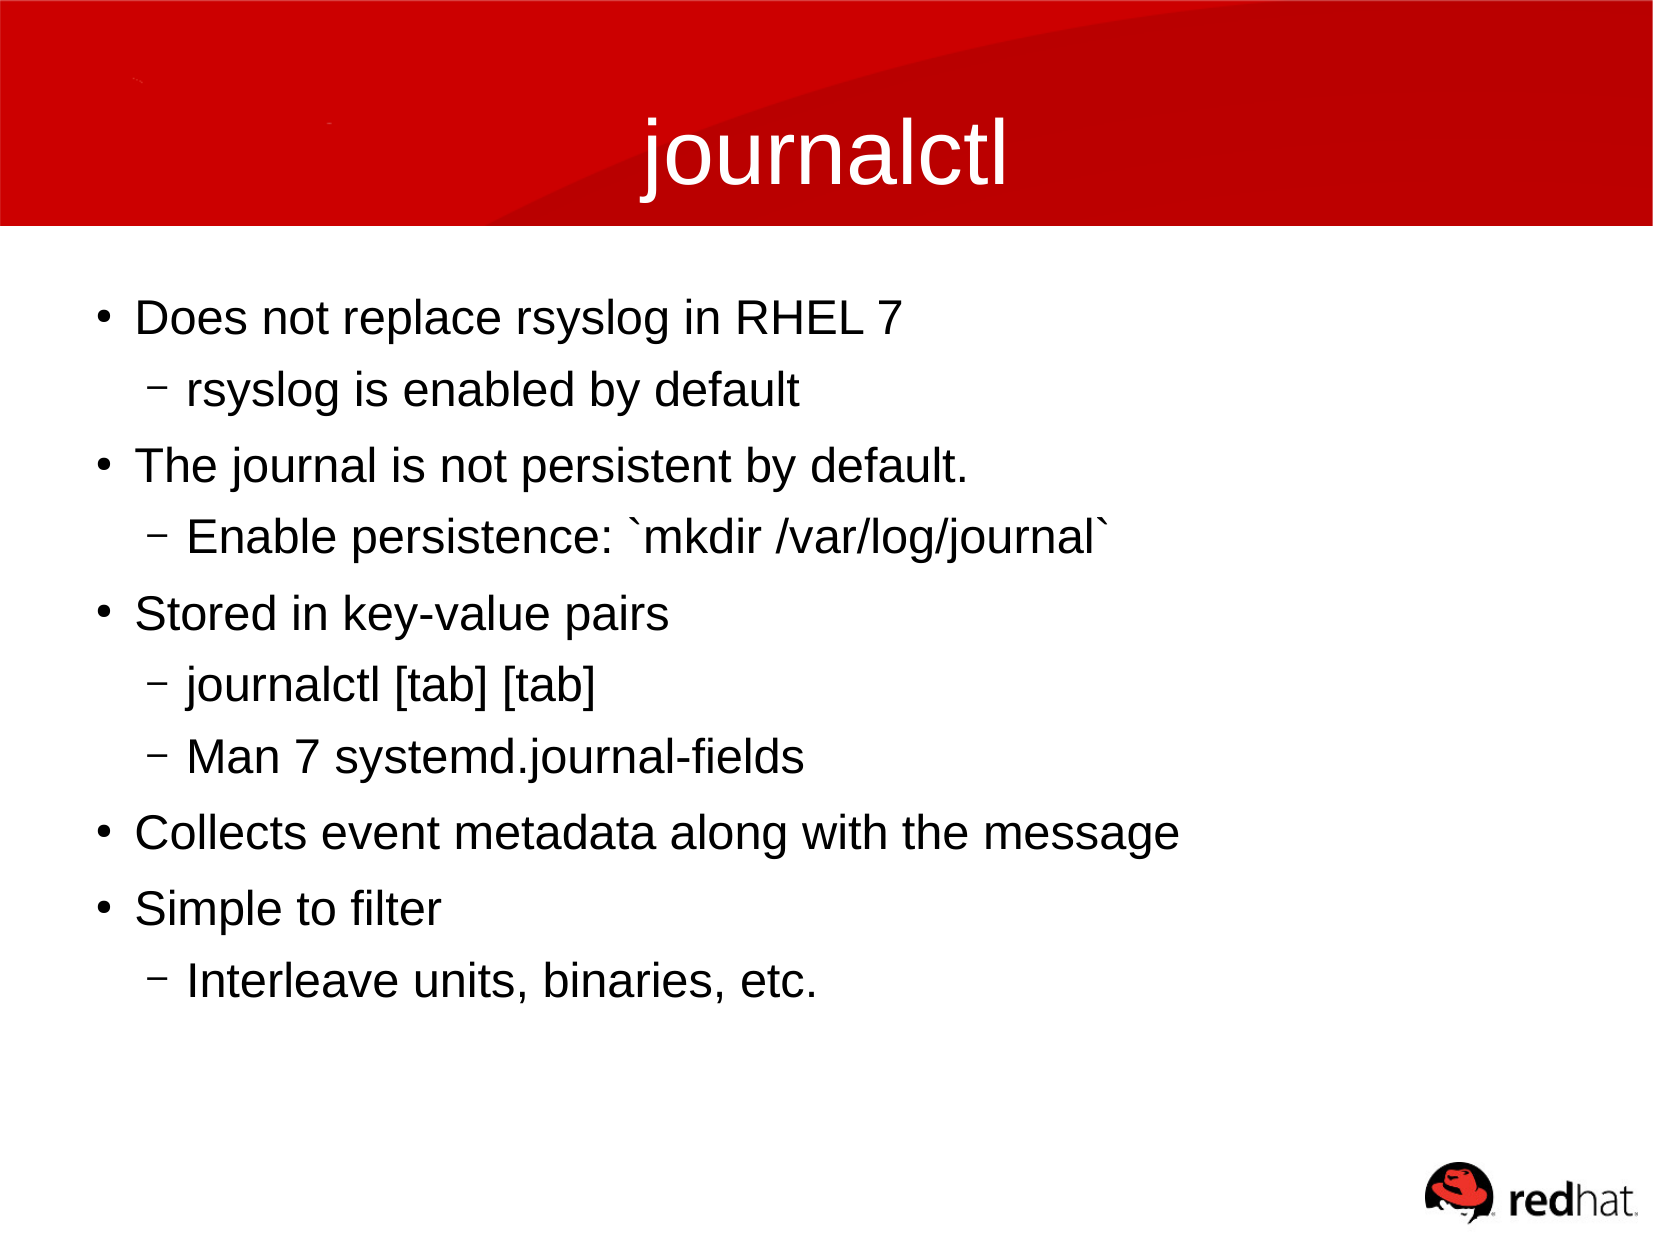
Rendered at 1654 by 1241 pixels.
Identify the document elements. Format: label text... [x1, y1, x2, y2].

list Does not replace rsyslog in RHEL 7 rsyslog is enabled by default The journal is not persistent by default. Enable persistence: `mkdir /var/log/journal` Stored in key-value pairs journalctl [tab] [tab] Man 7 systemd.journal-fields Collects event metadata along with the message Simple to filter Interleave units, binaries, etc. [82, 290, 1571, 1010]
picture [1425, 1162, 1638, 1232]
title journalctl [82, 49, 1571, 257]
picture [0, 0, 1653, 226]
